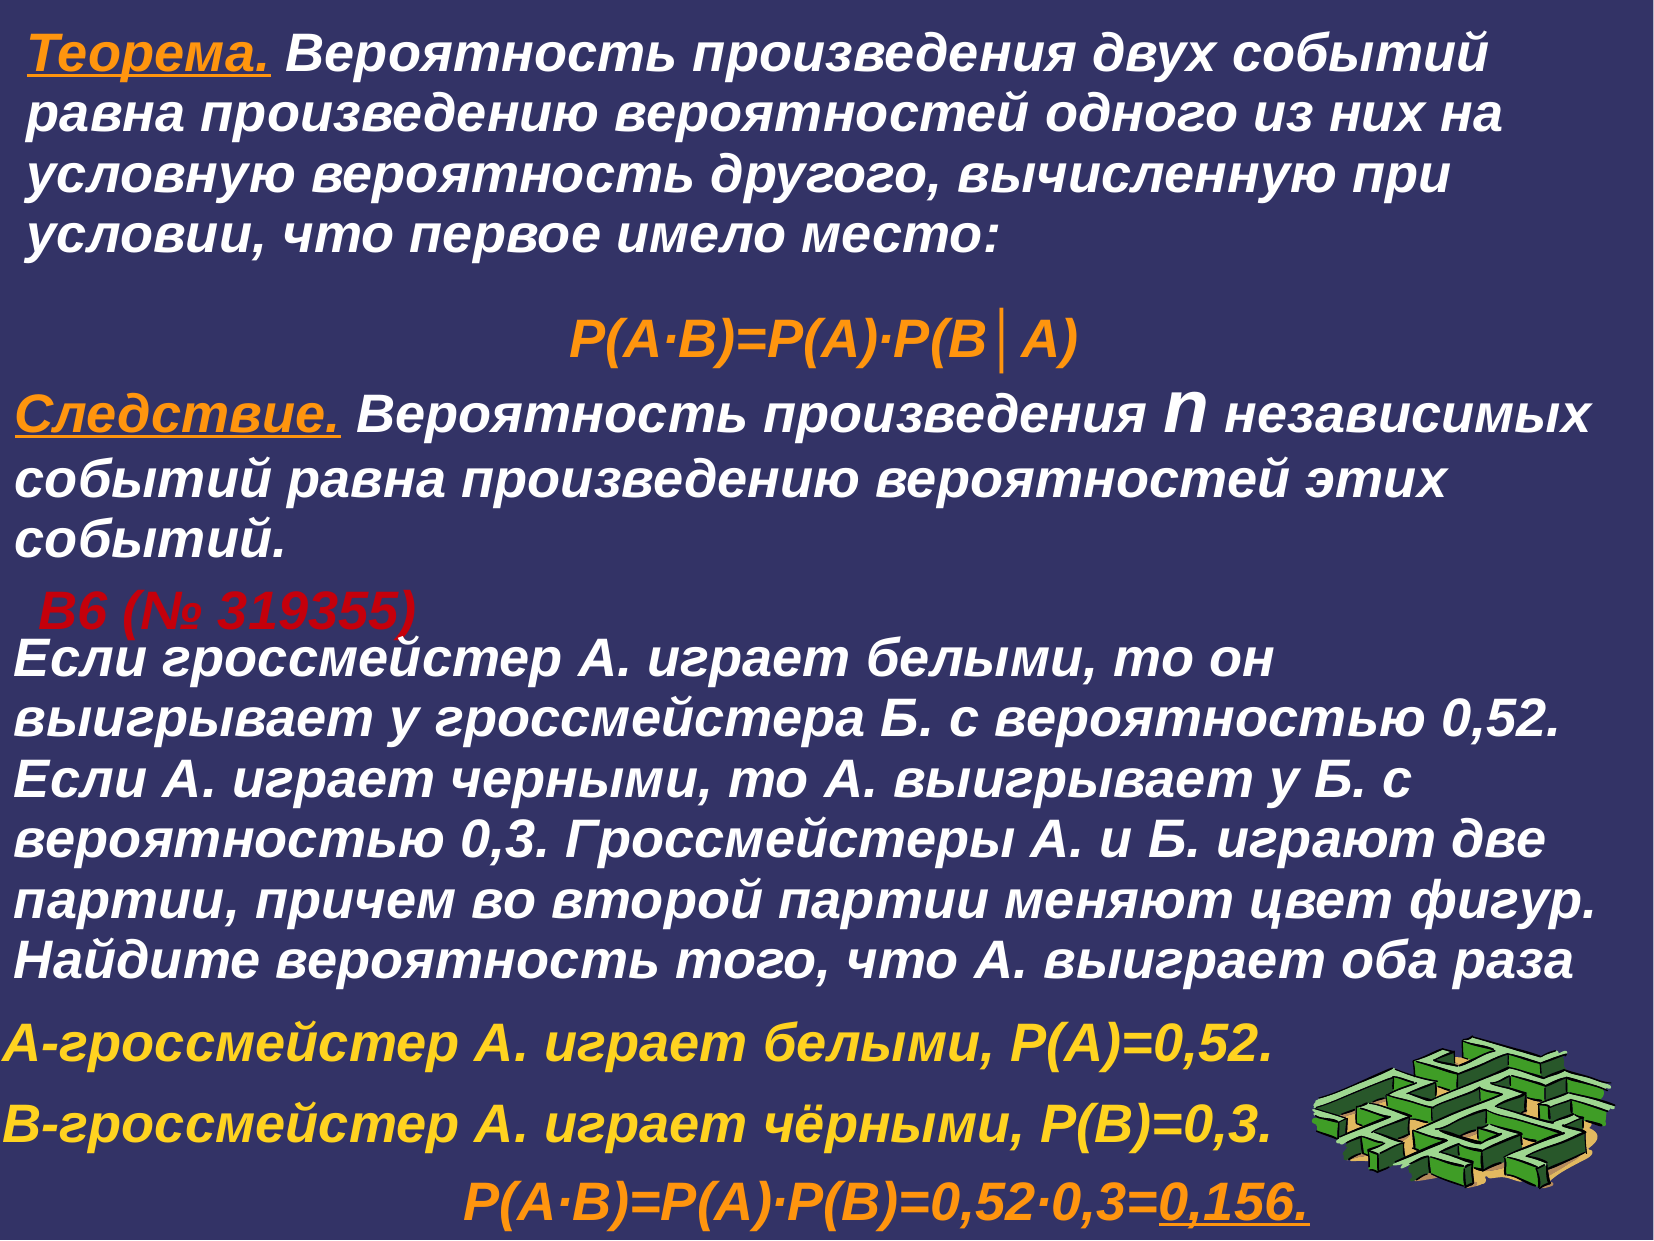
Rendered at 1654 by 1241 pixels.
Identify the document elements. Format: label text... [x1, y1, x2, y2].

text_box Если гроссмейстер А. играет белыми, то он выигрывает у гроссмейстера Б. с вероятностью 0,52. Если А. играет черными, то А. выигрывает у Б. с вероятностью 0,3. Гроссмейстеры А. и Б. играют две партии, причем во второй партии меняют цвет фигур. Найдите вероятность того, что А. выиграет оба раза [0, 619, 1619, 1004]
text_box Теорема. Вероятность произведения двух событий равна произведению вероятностей одного из них на условную вероятность другого, вычисленную при условии, что первое имело место: [11, 14, 1621, 319]
text_box В-гроссмейстер А. играет чёрными, Р(В)=0,3. [0, 1086, 1583, 1168]
text_box Р(А∙В)=Р(А)∙Р(В│А) [555, 301, 1146, 356]
text_box A-гроссмейстер А. играет белыми, Р(А)=0,52. [0, 1005, 1583, 1086]
text_box Следствие. Вероятность произведения n независимых событий равна произведению вероятностей этих событий. [0, 356, 1654, 579]
text_box B6 (№ 319355) [23, 573, 662, 619]
text_box Р(А∙В)=Р(А)∙Р(В)=0,52∙0,3=0,156. [448, 1163, 1347, 1241]
